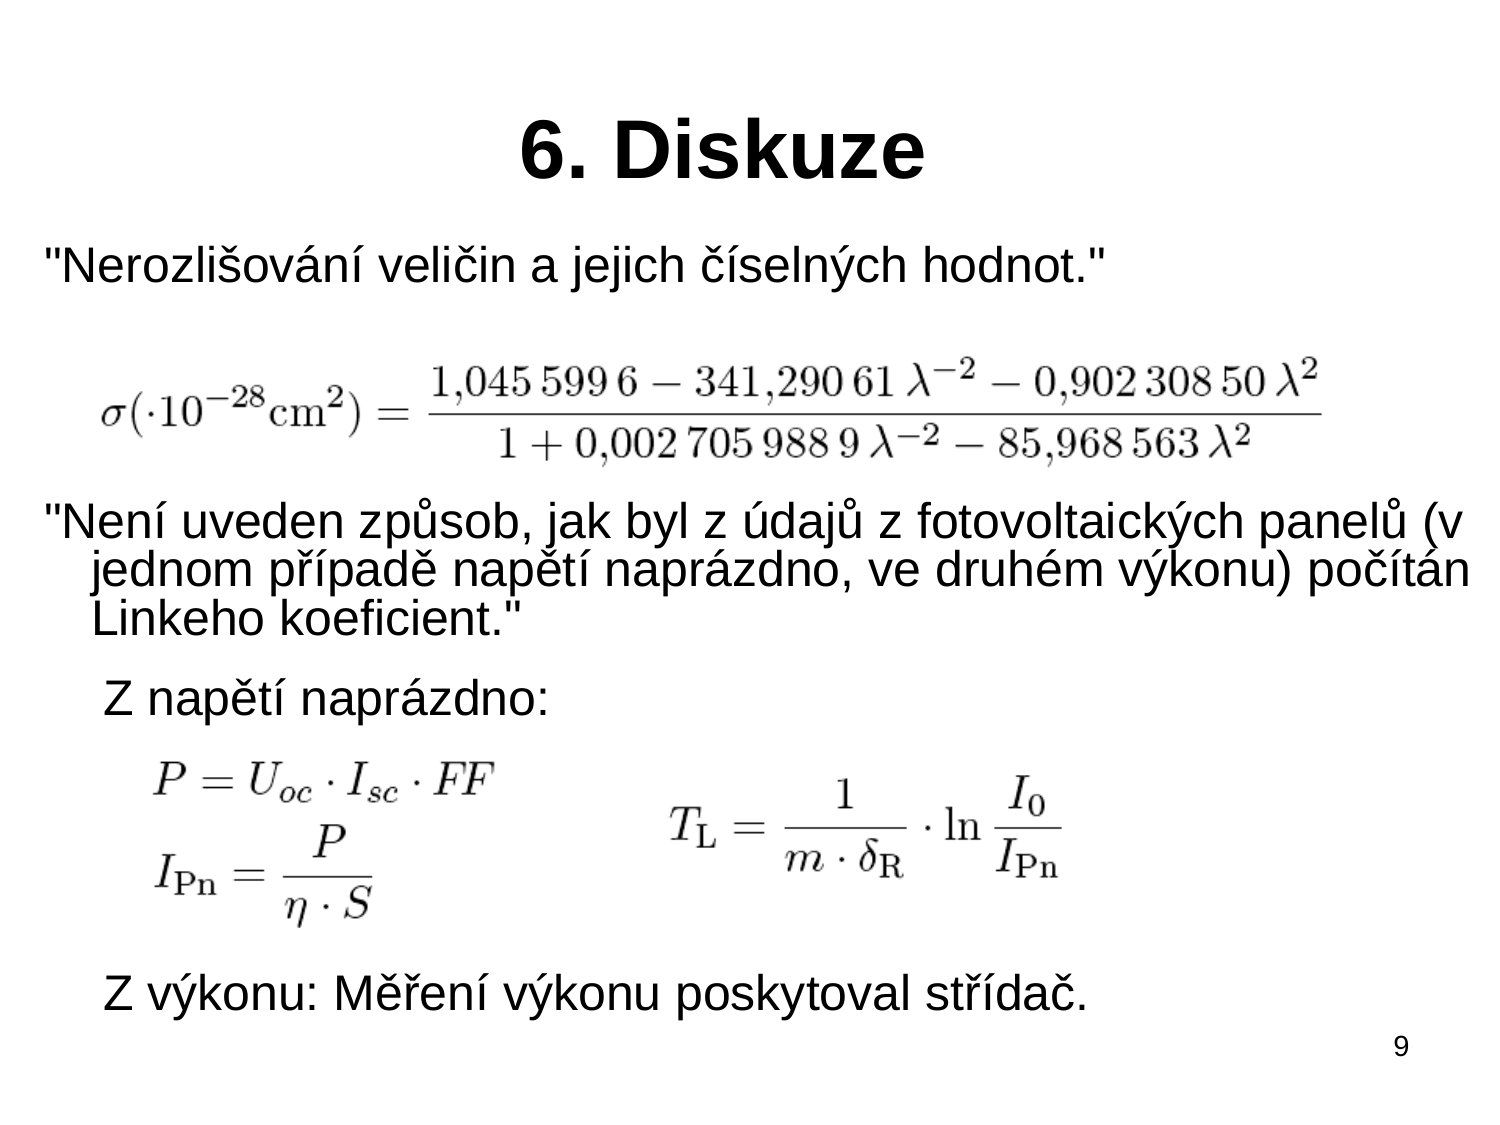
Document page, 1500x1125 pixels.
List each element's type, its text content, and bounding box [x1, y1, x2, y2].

text_box Z výkonu: Měření výkonu poskytoval střídač. [88, 964, 1359, 1036]
picture [88, 349, 1325, 472]
picture [655, 763, 1087, 892]
list "Nerozlišování veličin a jejich číselných hodnot." [29, 236, 1181, 308]
picture [147, 751, 504, 940]
title 6. Diskuze [354, 88, 1093, 218]
text_box "Není uveden způsob, jak byl z údajů z fotovoltaických panelů (v jednom případě napětí naprázdno, ve druhém výkonu) počítán Linkeho koeficient." [29, 491, 1500, 667]
text_box Z napětí naprázdno: [88, 668, 1270, 740]
